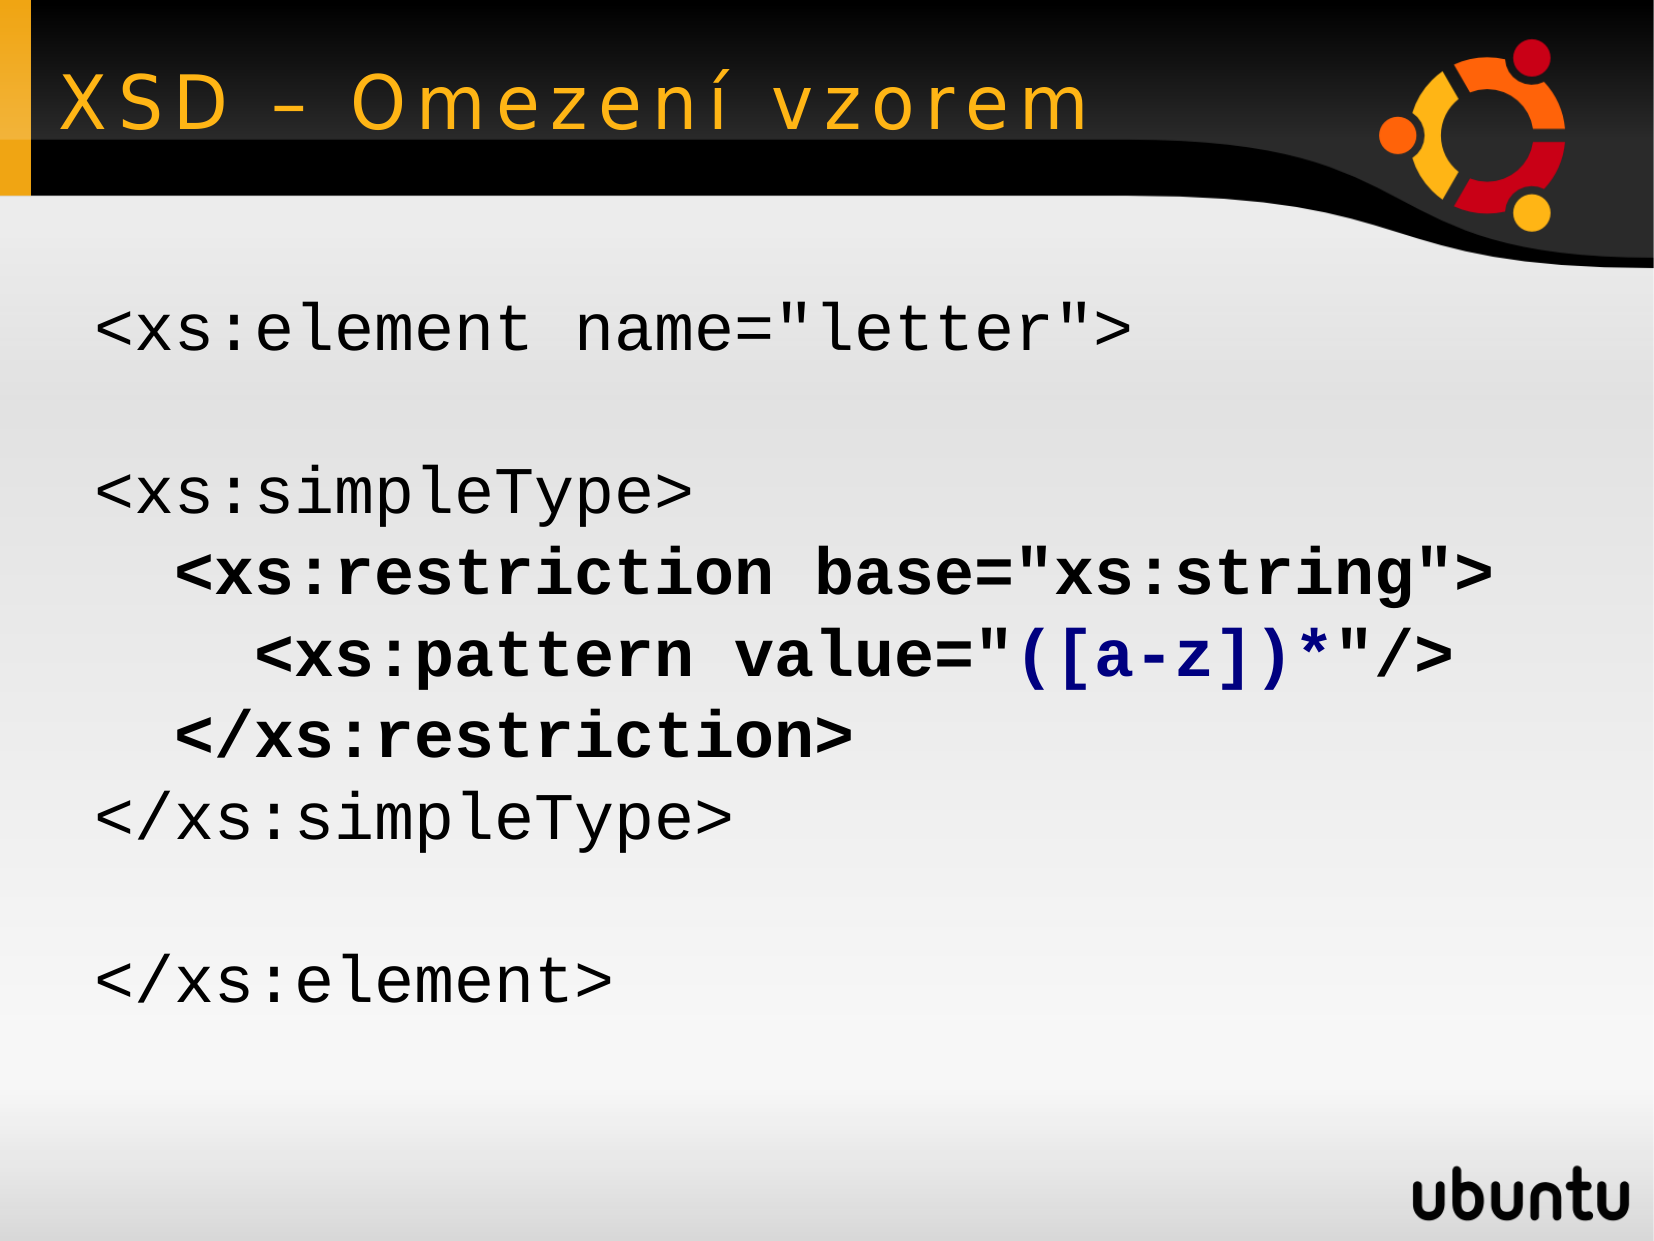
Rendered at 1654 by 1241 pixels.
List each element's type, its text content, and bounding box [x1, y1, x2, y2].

picture [0, 0, 1654, 1241]
title XSD – Omezení vzorem [59, 29, 1270, 178]
list <xs:element name="letter"> <xs:simpleType> <xs:restriction base="xs:string"> <xs:pattern value="([a-z])*"/> </xs:restriction> </xs:simpleType> </xs:element> [76, 295, 1565, 1114]
